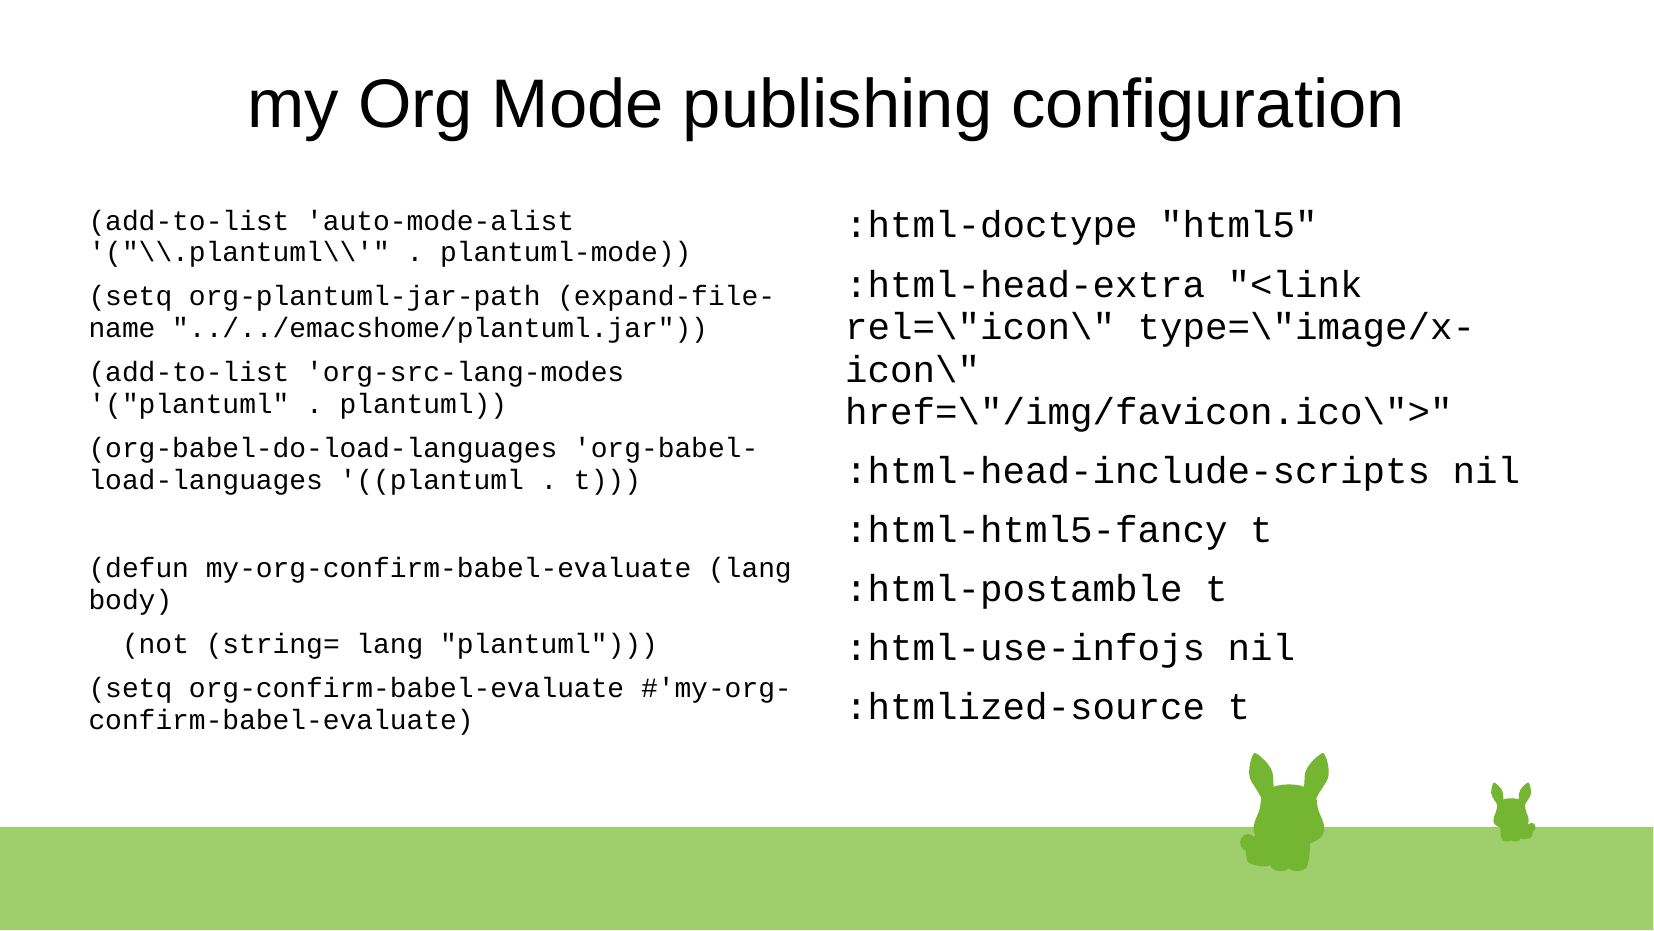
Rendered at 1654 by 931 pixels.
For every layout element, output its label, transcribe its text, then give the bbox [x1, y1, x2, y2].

list (add-to-list 'auto-mode-alist '("\\.plantuml\\'" . plantuml-mode)) (setq org-plantuml-jar-path (expand-file-name "../../emacshome/plantuml.jar")) (add-to-list 'org-src-lang-modes '("plantuml" . plantuml)) (org-babel-do-load-languages 'org-babel-load-languages '((plantuml . t))) (defun my-org-confirm-babel-evaluate (lang body) (not (string= lang "plantuml"))) (setq org-confirm-babel-evaluate #'my-org-confirm-babel-evaluate) [88, 206, 809, 739]
list :html-doctype "html5" :html-head-extra "<link rel=\"icon\" type=\"image/x-icon\" href=\"/img/favicon.ico\">" :html-head-include-scripts nil :html-html5-fancy t :html-postamble t :html-use-infojs nil :htmlized-source t [845, 206, 1566, 739]
title my Org Mode publishing configuration [88, 29, 1565, 178]
